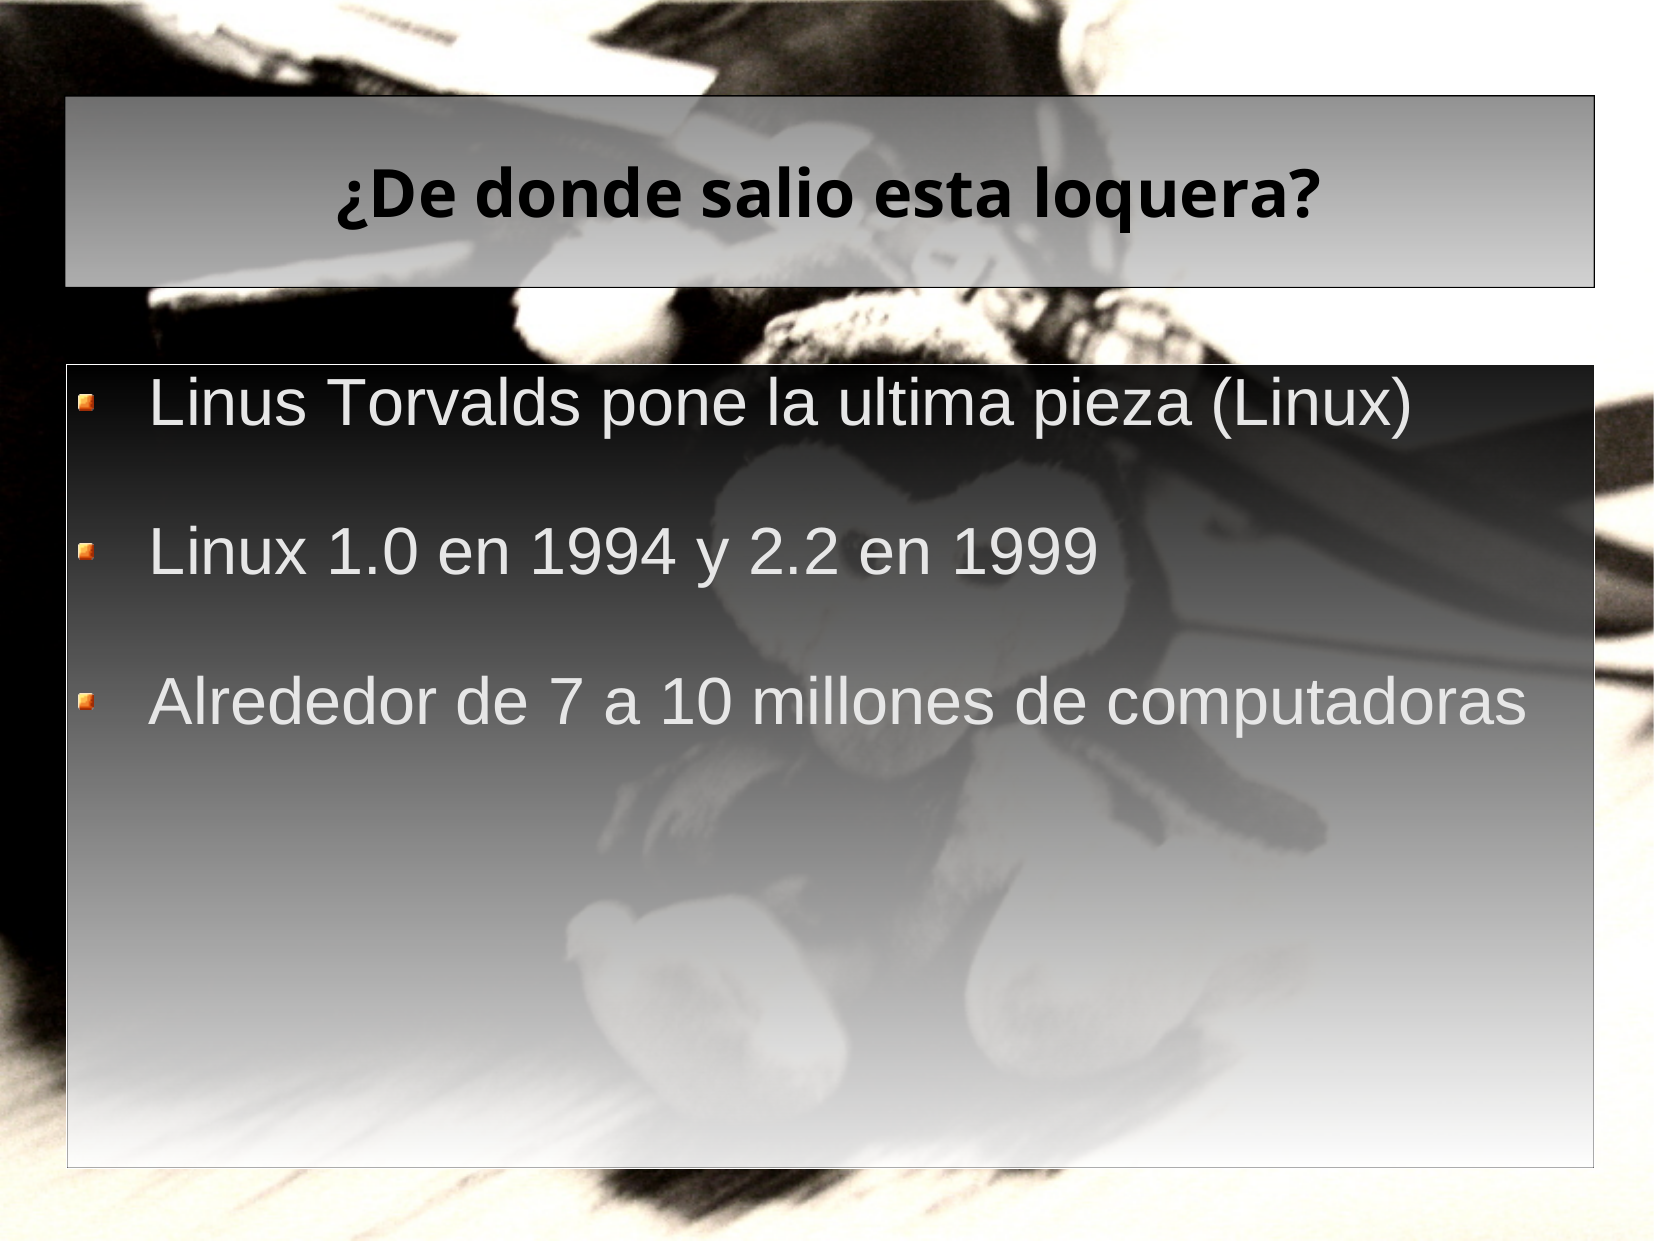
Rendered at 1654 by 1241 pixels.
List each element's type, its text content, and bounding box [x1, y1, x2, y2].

title ¿De donde salio esta loquera? [64, 95, 1595, 288]
picture [0, 0, 1654, 1241]
list Linus Torvalds pone la ultima pieza (Linux) Linux 1.0 en 1994 y 2.2 en 1999 Alrededor de 7 a 10 millones de computadoras [66, 364, 1595, 1169]
